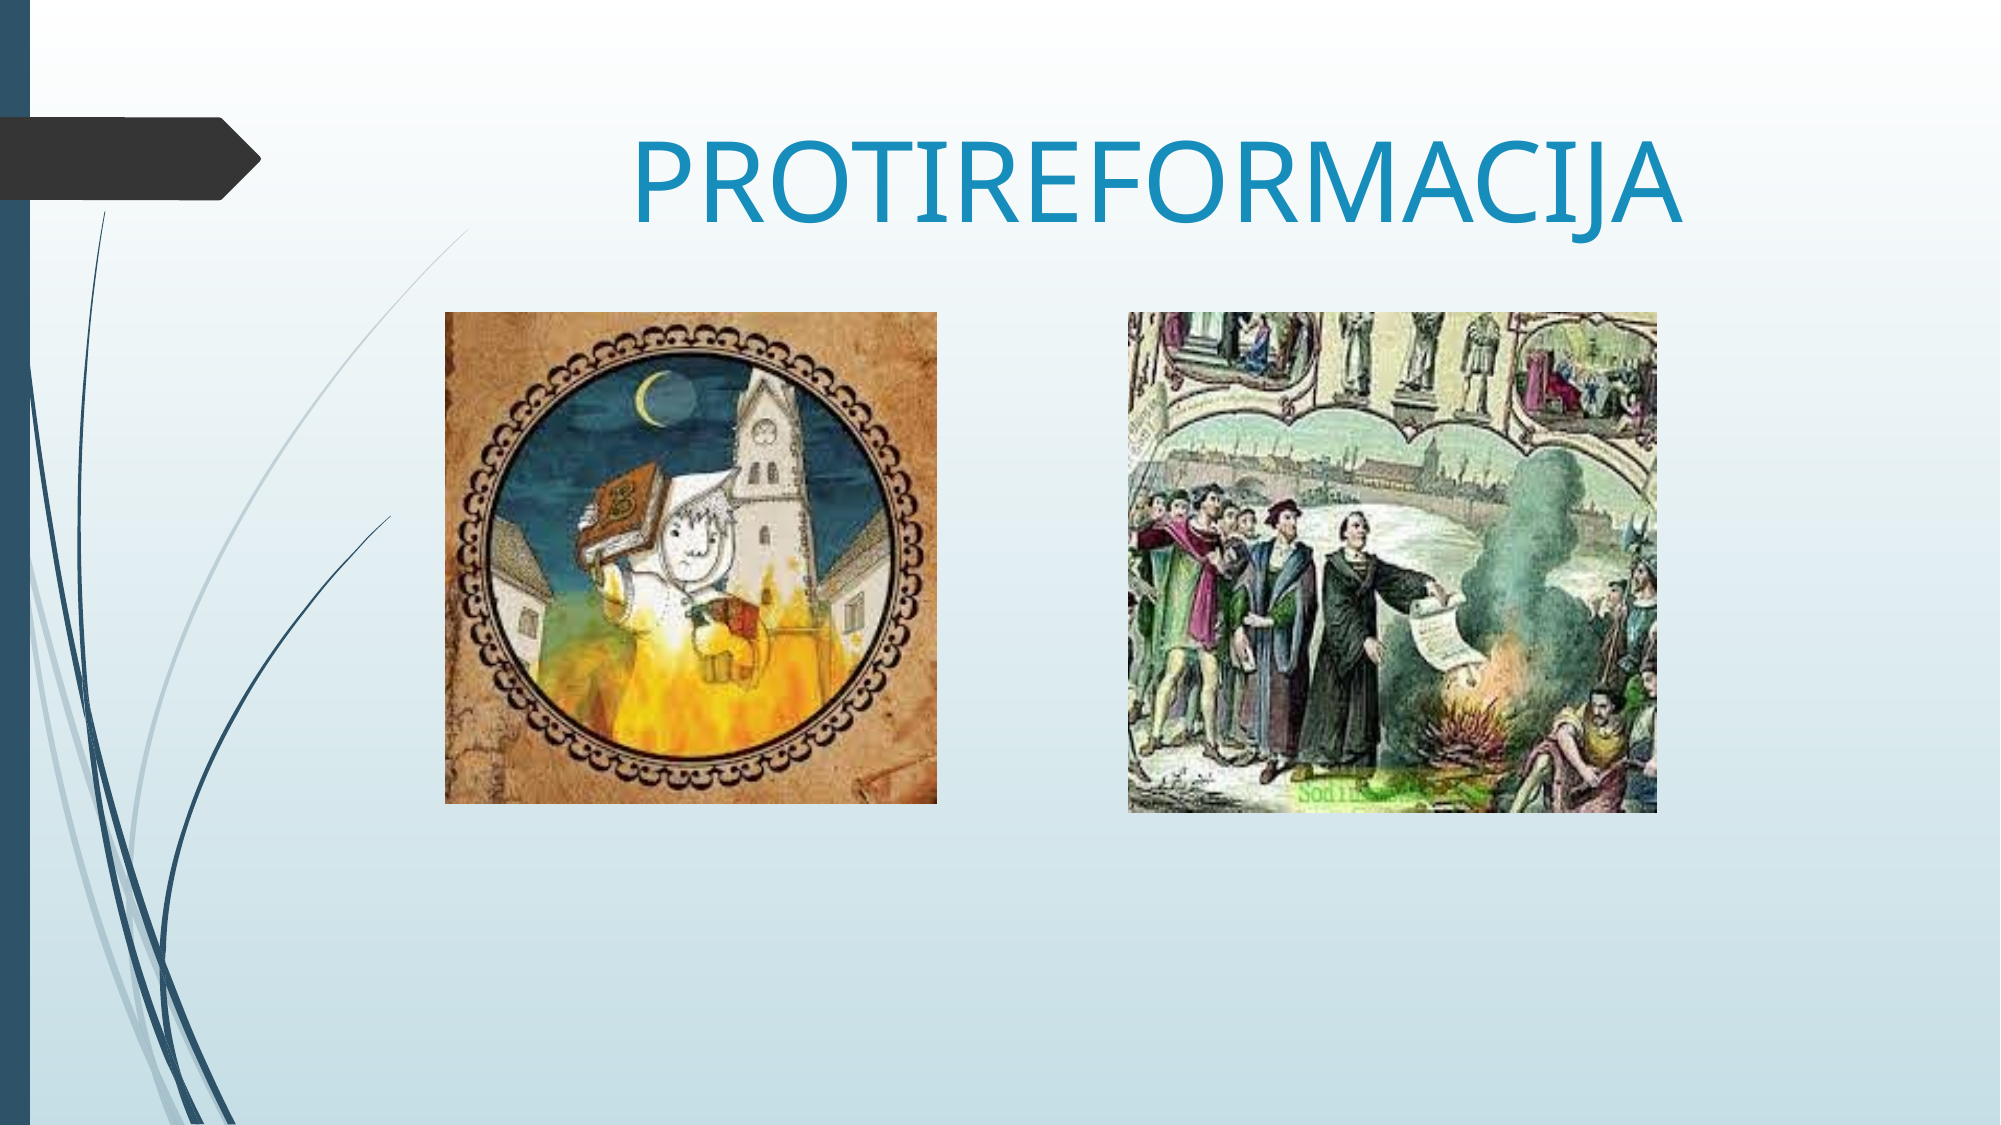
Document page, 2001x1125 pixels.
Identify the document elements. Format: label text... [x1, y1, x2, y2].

picture [445, 312, 937, 805]
title PROTIREFORMACIJA [425, 102, 1888, 313]
picture [1128, 312, 1657, 813]
